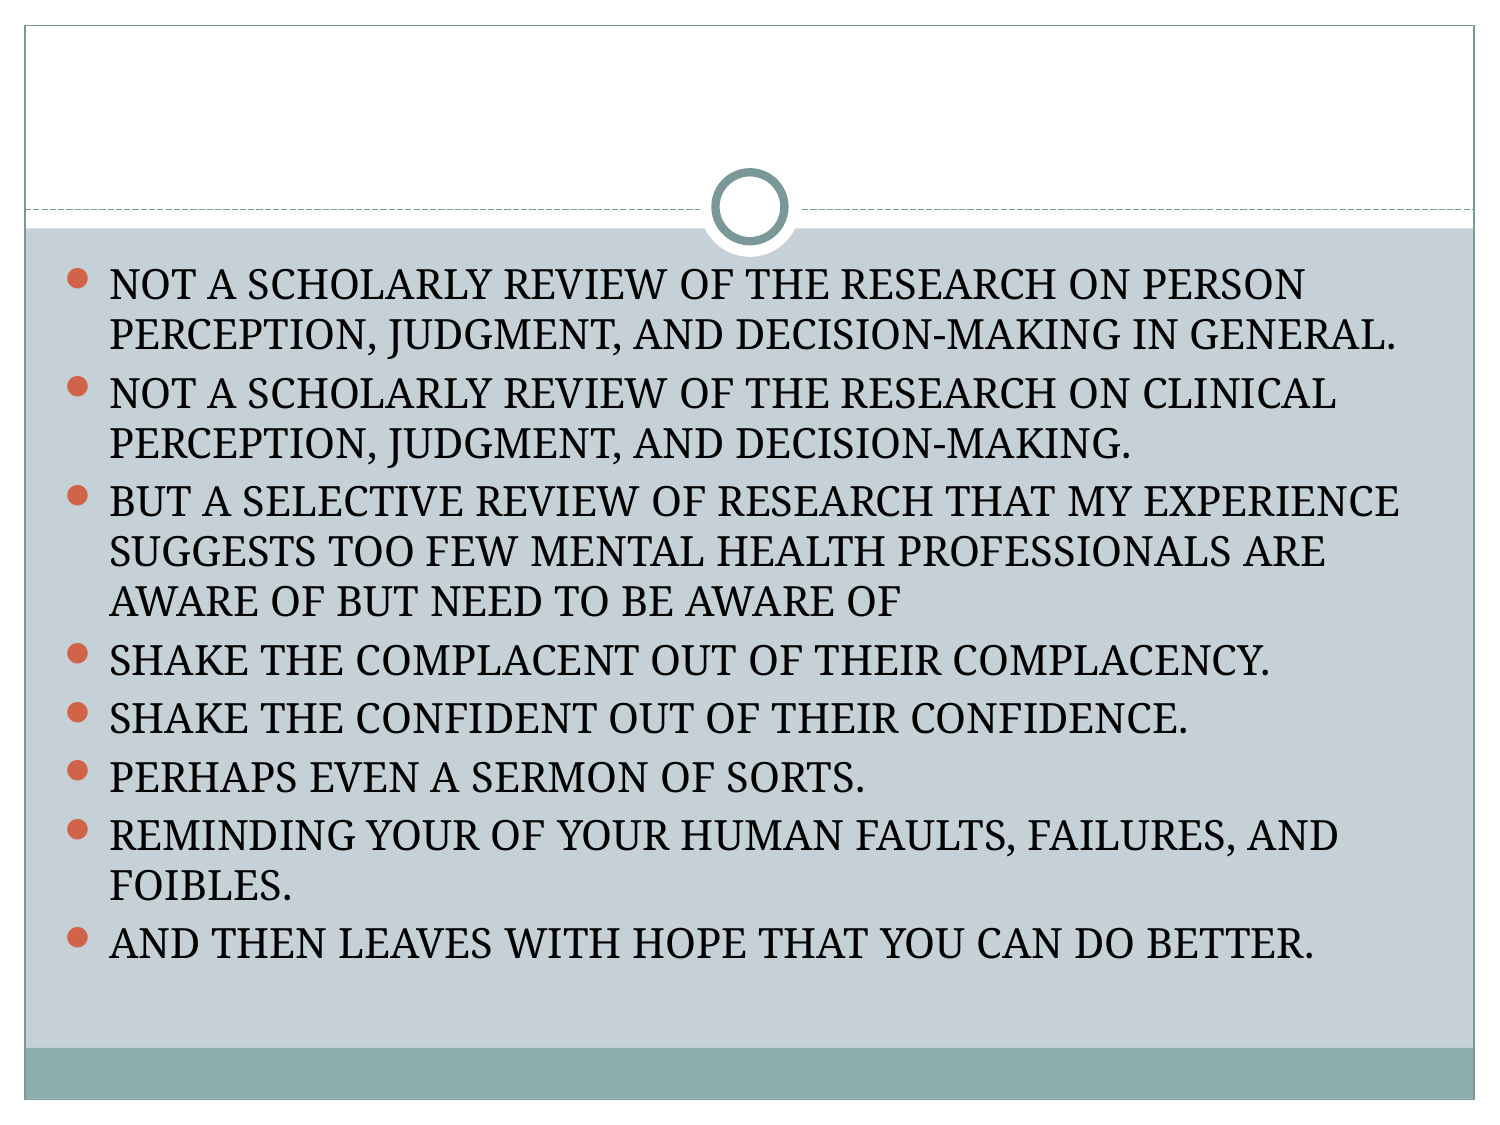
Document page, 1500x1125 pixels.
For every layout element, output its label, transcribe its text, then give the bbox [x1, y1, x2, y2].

list NOT A SCHOLARLY REVIEW OF THE RESEARCH ON PERSON PERCEPTION, JUDGMENT, AND DECISION-MAKING IN GENERAL. NOT A SCHOLARLY REVIEW OF THE RESEARCH ON CLINICAL PERCEPTION, JUDGMENT, AND DECISION-MAKING. BUT A SELECTIVE REVIEW OF RESEARCH THAT MY EXPERIENCE SUGGESTS TOO FEW MENTAL HEALTH PROFESSIONALS ARE AWARE OF BUT NEED TO BE AWARE OF SHAKE THE COMPLACENT OUT OF THEIR COMPLACENCY. SHAKE THE CONFIDENT OUT OF THEIR CONFIDENCE. PERHAPS EVEN A SERMON OF SORTS. REMINDING YOUR OF YOUR HUMAN FAULTS, FAILURES, AND FOIBLES. AND THEN LEAVES WITH HOPE THAT YOU CAN DO BETTER. [49, 250, 1445, 1001]
